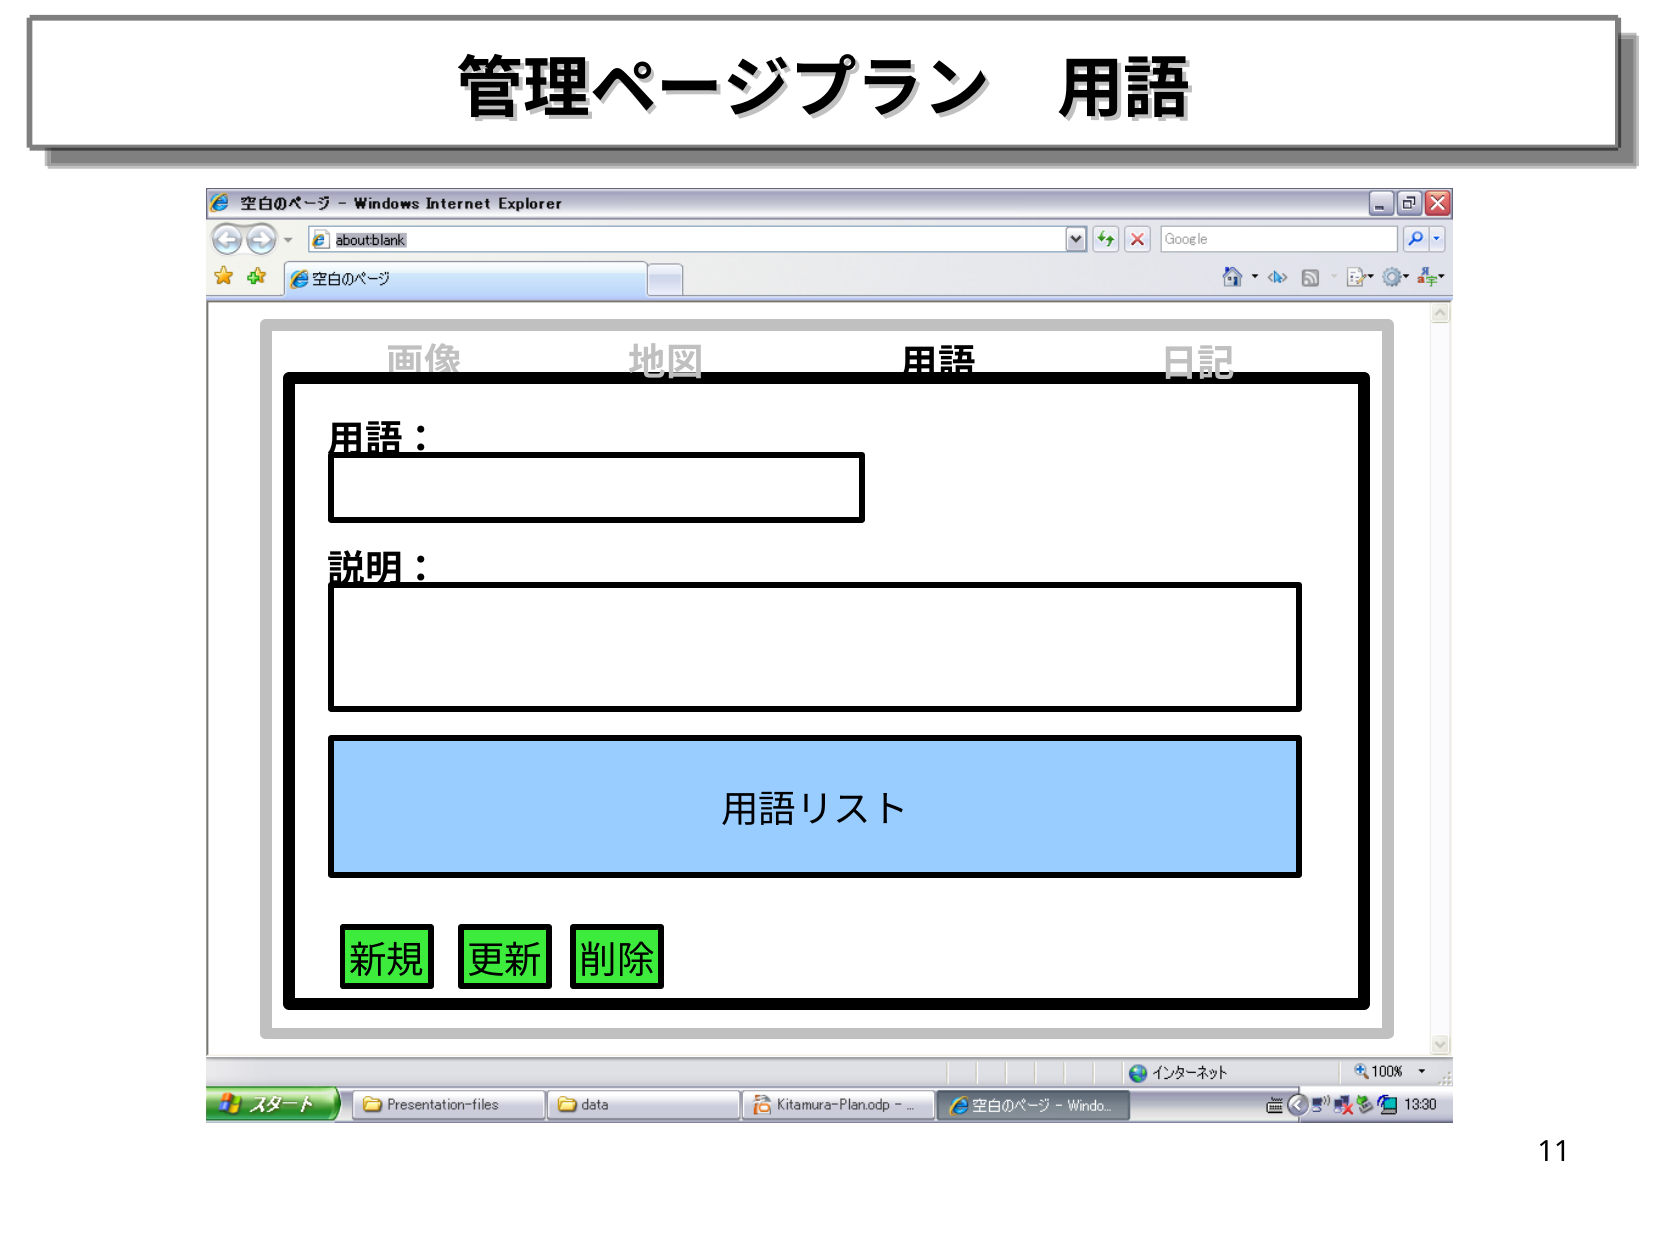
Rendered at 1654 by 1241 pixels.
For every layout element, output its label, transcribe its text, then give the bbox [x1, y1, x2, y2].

text_box 新規 [342, 927, 432, 987]
text_box 用語： [312, 401, 436, 457]
text_box 管理ページプラン 用語 [29, 17, 1619, 148]
text_box 削除 [572, 927, 662, 987]
text_box 地図 [614, 324, 719, 381]
text_box 用語 [885, 325, 991, 381]
text_box 画像 [372, 324, 477, 372]
text_box 説明： [312, 531, 436, 587]
text_box 用語リスト [330, 738, 1300, 875]
picture [206, 188, 1453, 1123]
text_box 更新 [460, 927, 550, 987]
text_box 日記 [1145, 325, 1250, 381]
